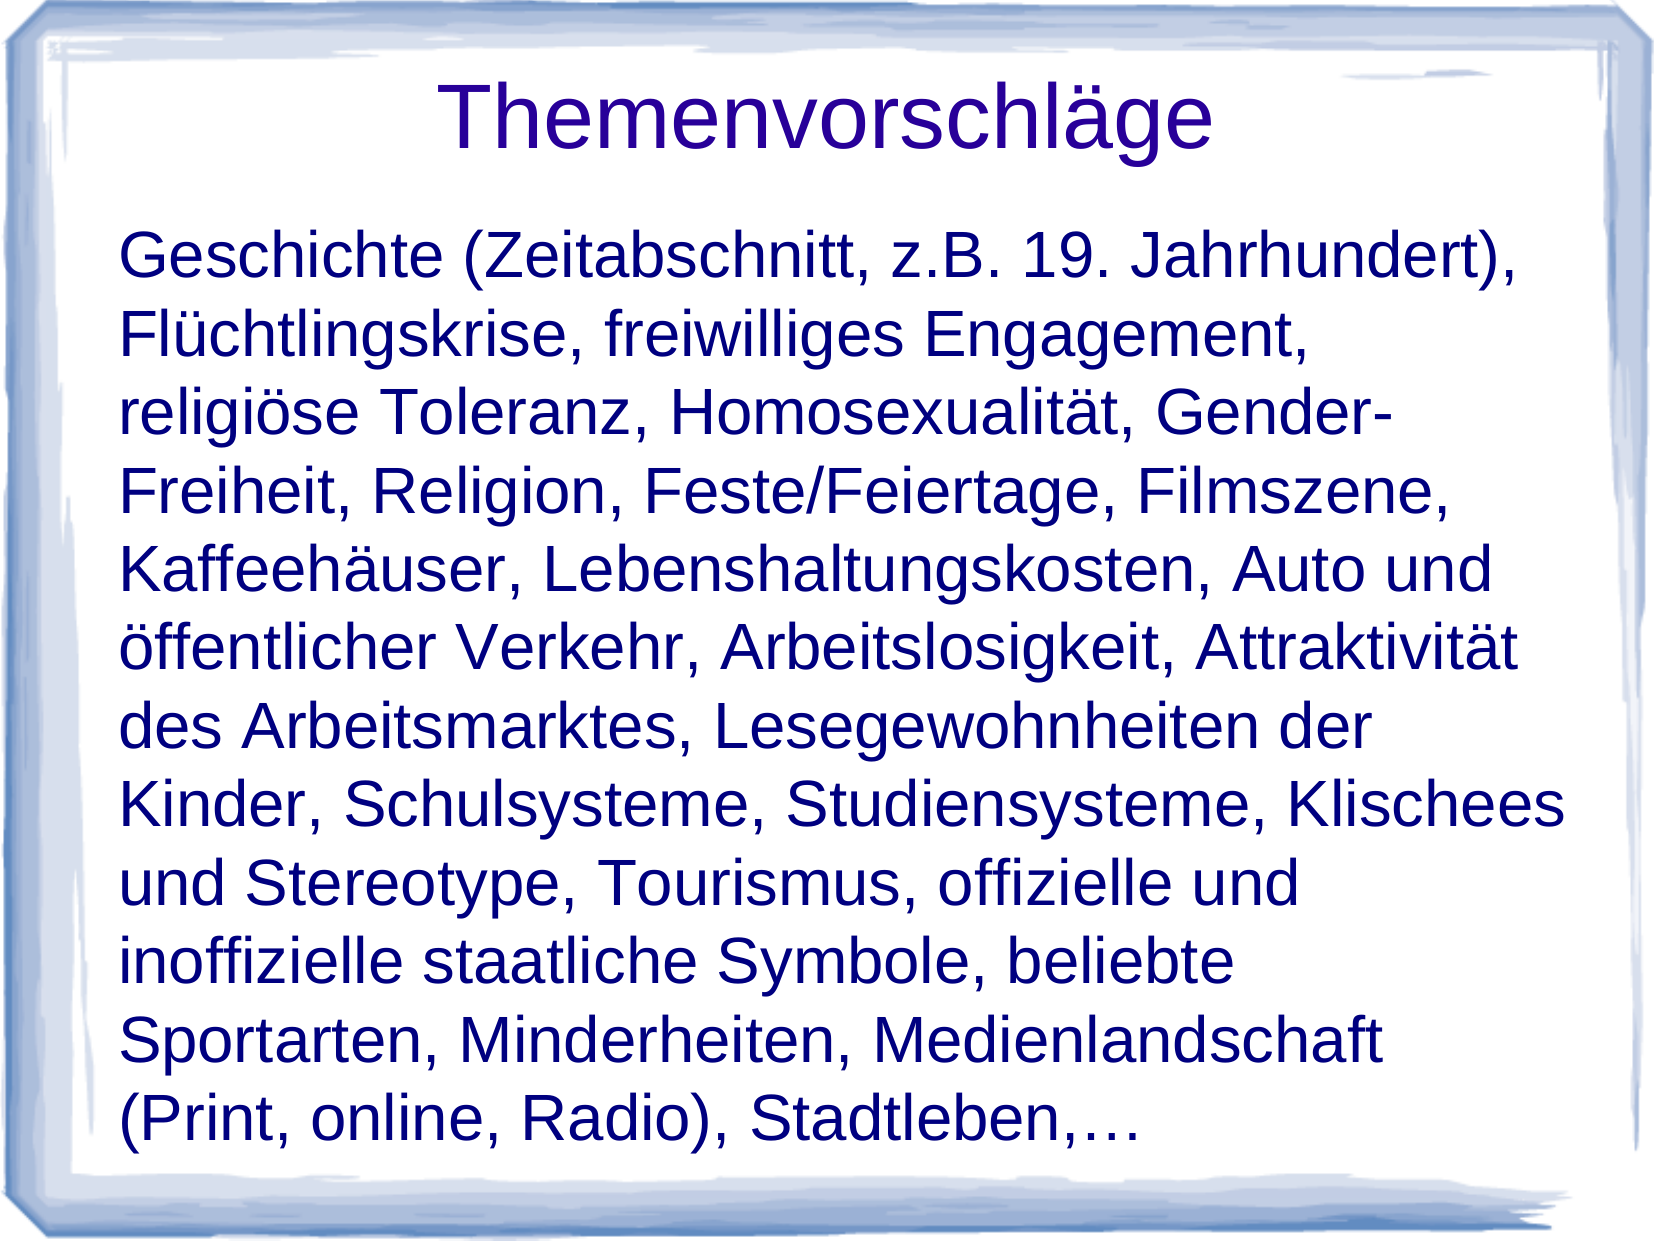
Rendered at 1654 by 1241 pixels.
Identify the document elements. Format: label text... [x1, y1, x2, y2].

title Themenvorschläge [82, 23, 1571, 201]
list Geschichte (Zeitabschnitt, z.B. 19. Jahrhundert), Flüchtlingskrise, freiwilliges Engagement, religiöse Toleranz, Homosexualität, Gender-Freiheit, Religion, Feste/Feiertage, Filmszene, Kaffeehäuser, Lebenshaltungskosten, Auto und öffentlicher Verkehr, Arbeitslosigkeit, Attraktivität des Arbeitsmarktes, Lesegewohnheiten der Kinder, Schulsysteme, Studiensysteme, Klischees und Stereotype, Tourismus, offizielle und inoffizielle staatliche Symbole, beliebte Sportarten, Minderheiten, Medienlandschaft (Print, online, Radio), Stadtleben,… [118, 212, 1571, 1158]
